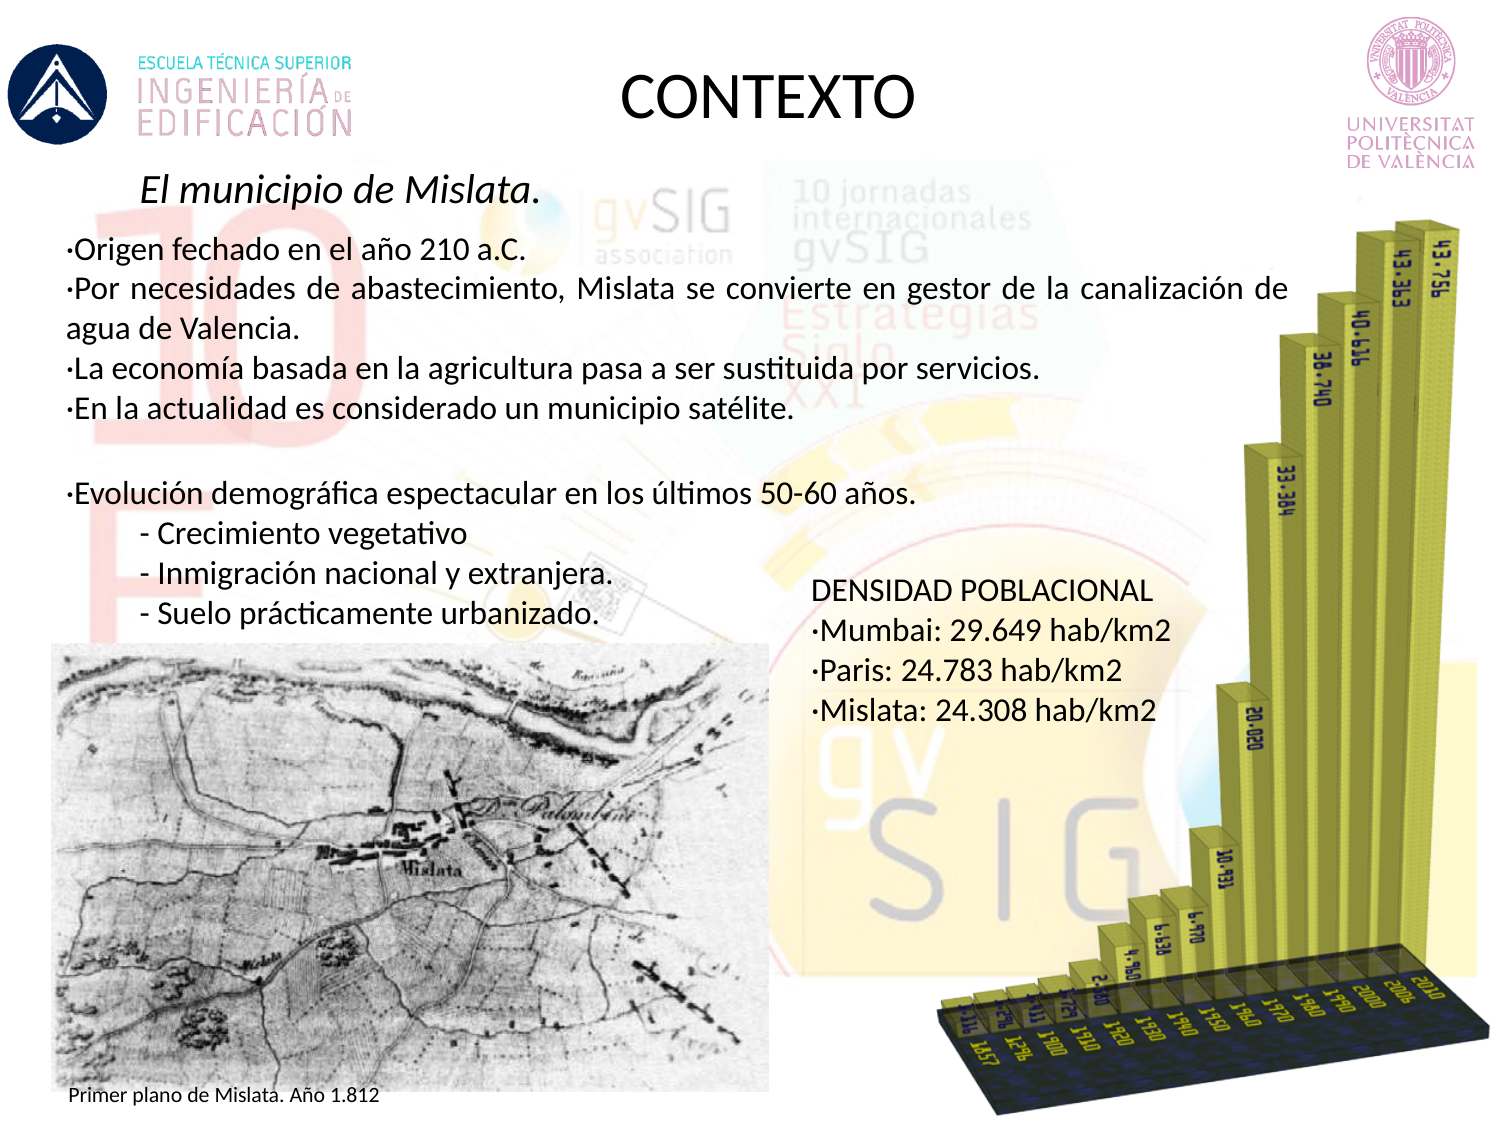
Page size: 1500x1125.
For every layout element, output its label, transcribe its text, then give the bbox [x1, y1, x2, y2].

text_box El municipio de Mislata. [51, 154, 1447, 219]
picture [0, 0, 1491, 1125]
text_box CONTEXTO [206, 44, 1332, 140]
text_box DENSIDAD POBLACIONAL ·Mumbai: 29.649 hab/km2 ·Paris: 24.783 hab/km2 ·Mislata: 24.308 hab/km2 [796, 561, 1187, 736]
text_box Primer plano de Mislata. Año 1.812 [53, 1073, 396, 1125]
text_box ·Origen fechado en el año 210 a.C. ·Por necesidades de abastecimiento, Mislata se convierte en gestor de la canalización de agua de Valencia. ·La economía basada en la agricultura pasa a ser sustituida por servicios. ·En la actualidad es considerado un municipio satélite. ·Evolución demográfica espectacular en los últimos 50-60 años. - Crecimiento vegetativo - Inmigración nacional y extranjera. - Suelo prácticamente urbanizado. [51, 219, 936, 639]
